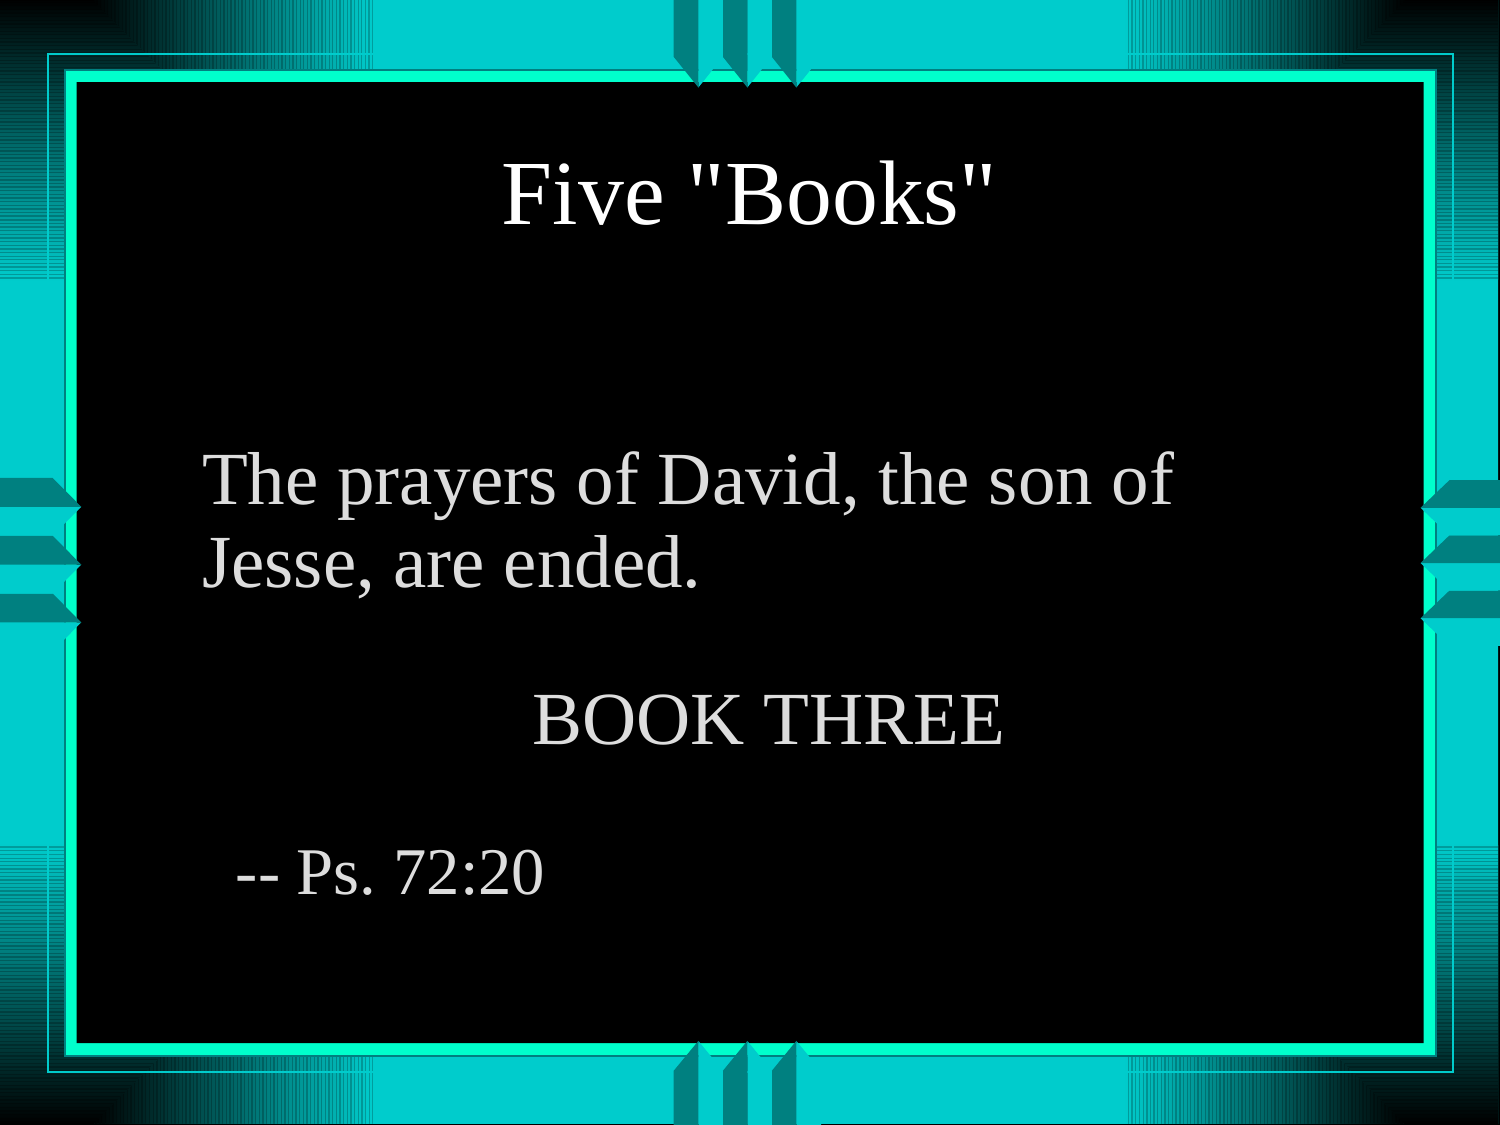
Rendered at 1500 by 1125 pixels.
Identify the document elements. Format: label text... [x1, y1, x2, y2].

title Five "Books" [112, 107, 1388, 281]
text_box The prayers of David, the son of Jesse, are ended. BOOK THREE -- Ps. 72:20 [187, 430, 1351, 917]
